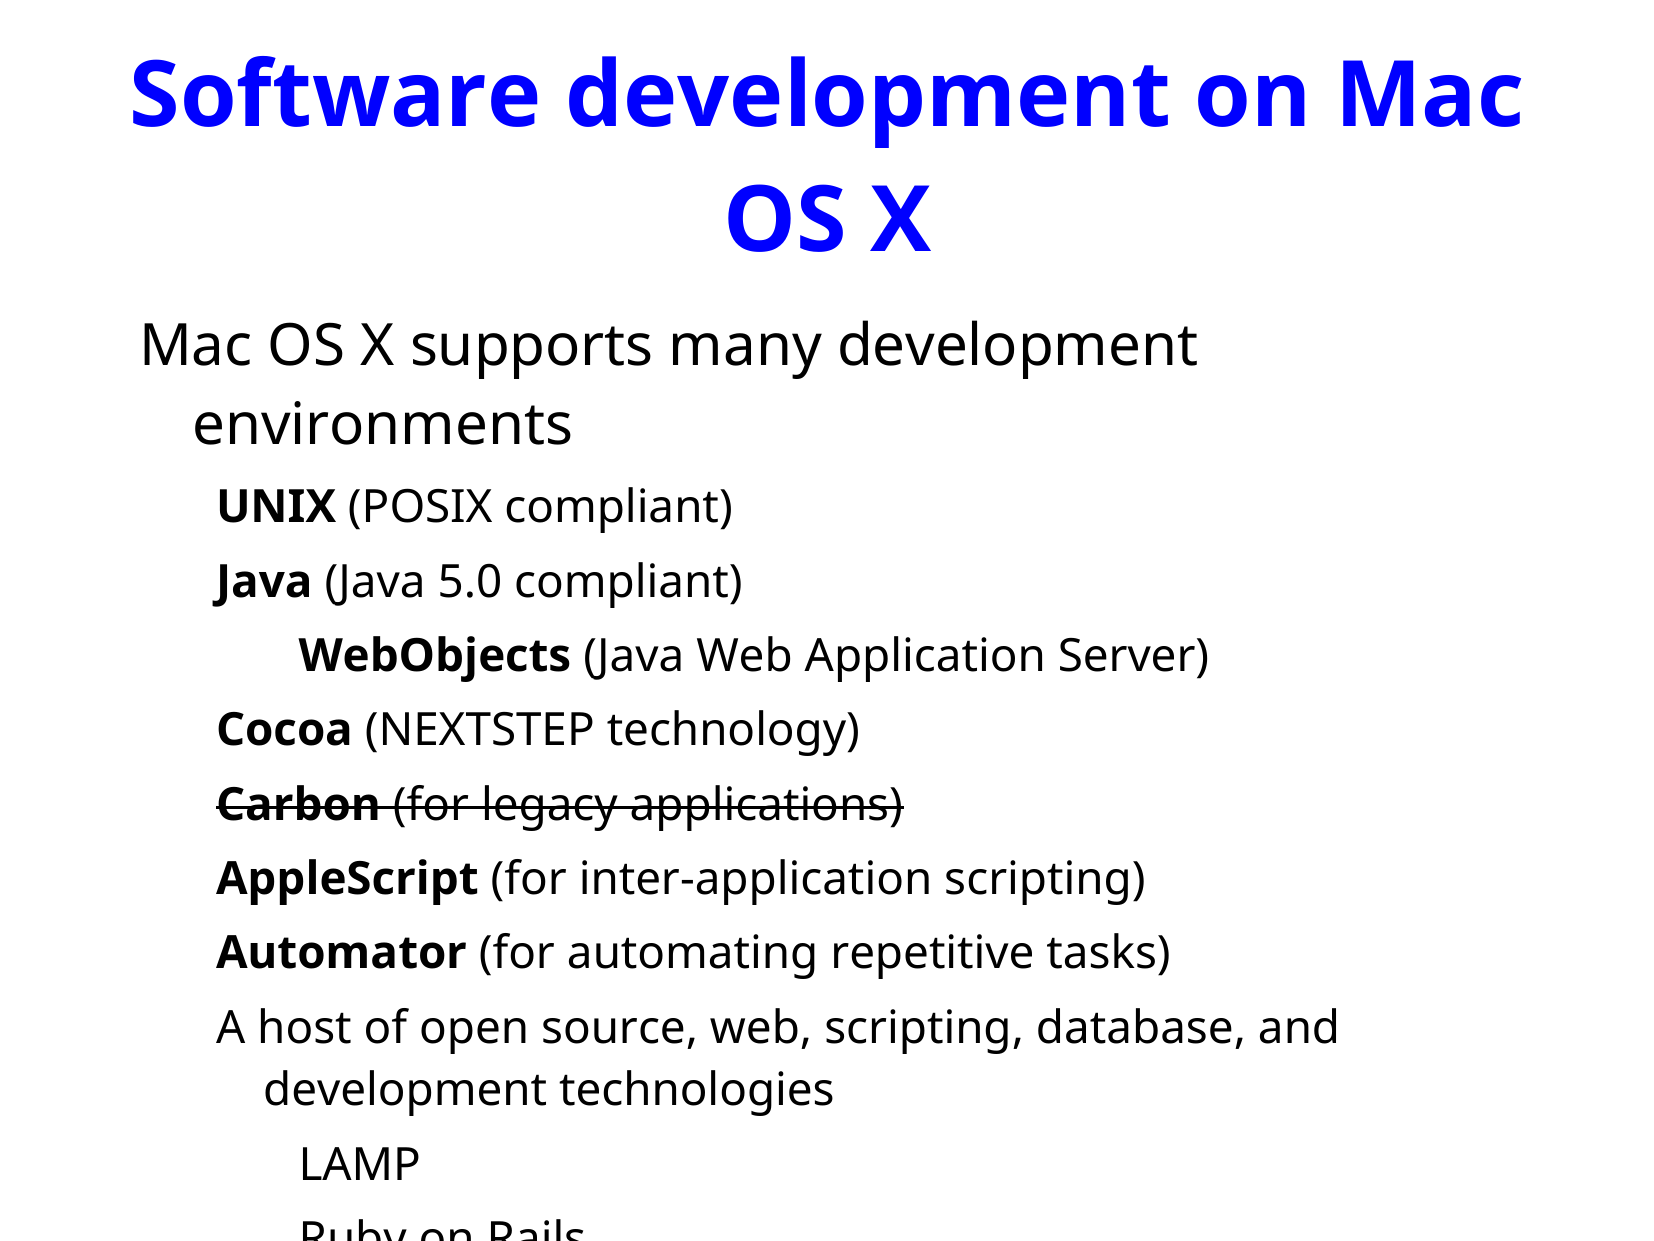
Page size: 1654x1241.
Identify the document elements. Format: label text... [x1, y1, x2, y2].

list Mac OS X supports many development environments UNIX (POSIX compliant) Java (Java 5.0 compliant) WebObjects (Java Web Application Server) Cocoa (NEXTSTEP technology) Carbon (for legacy applications) AppleScript (for inter-application scripting) Automator (for automating repetitive tasks) A host of open source, web, scripting, database, and development technologies LAMP Ruby on Rails ... [121, 303, 1534, 1157]
title Software development on Mac OS X [98, 49, 1557, 258]
